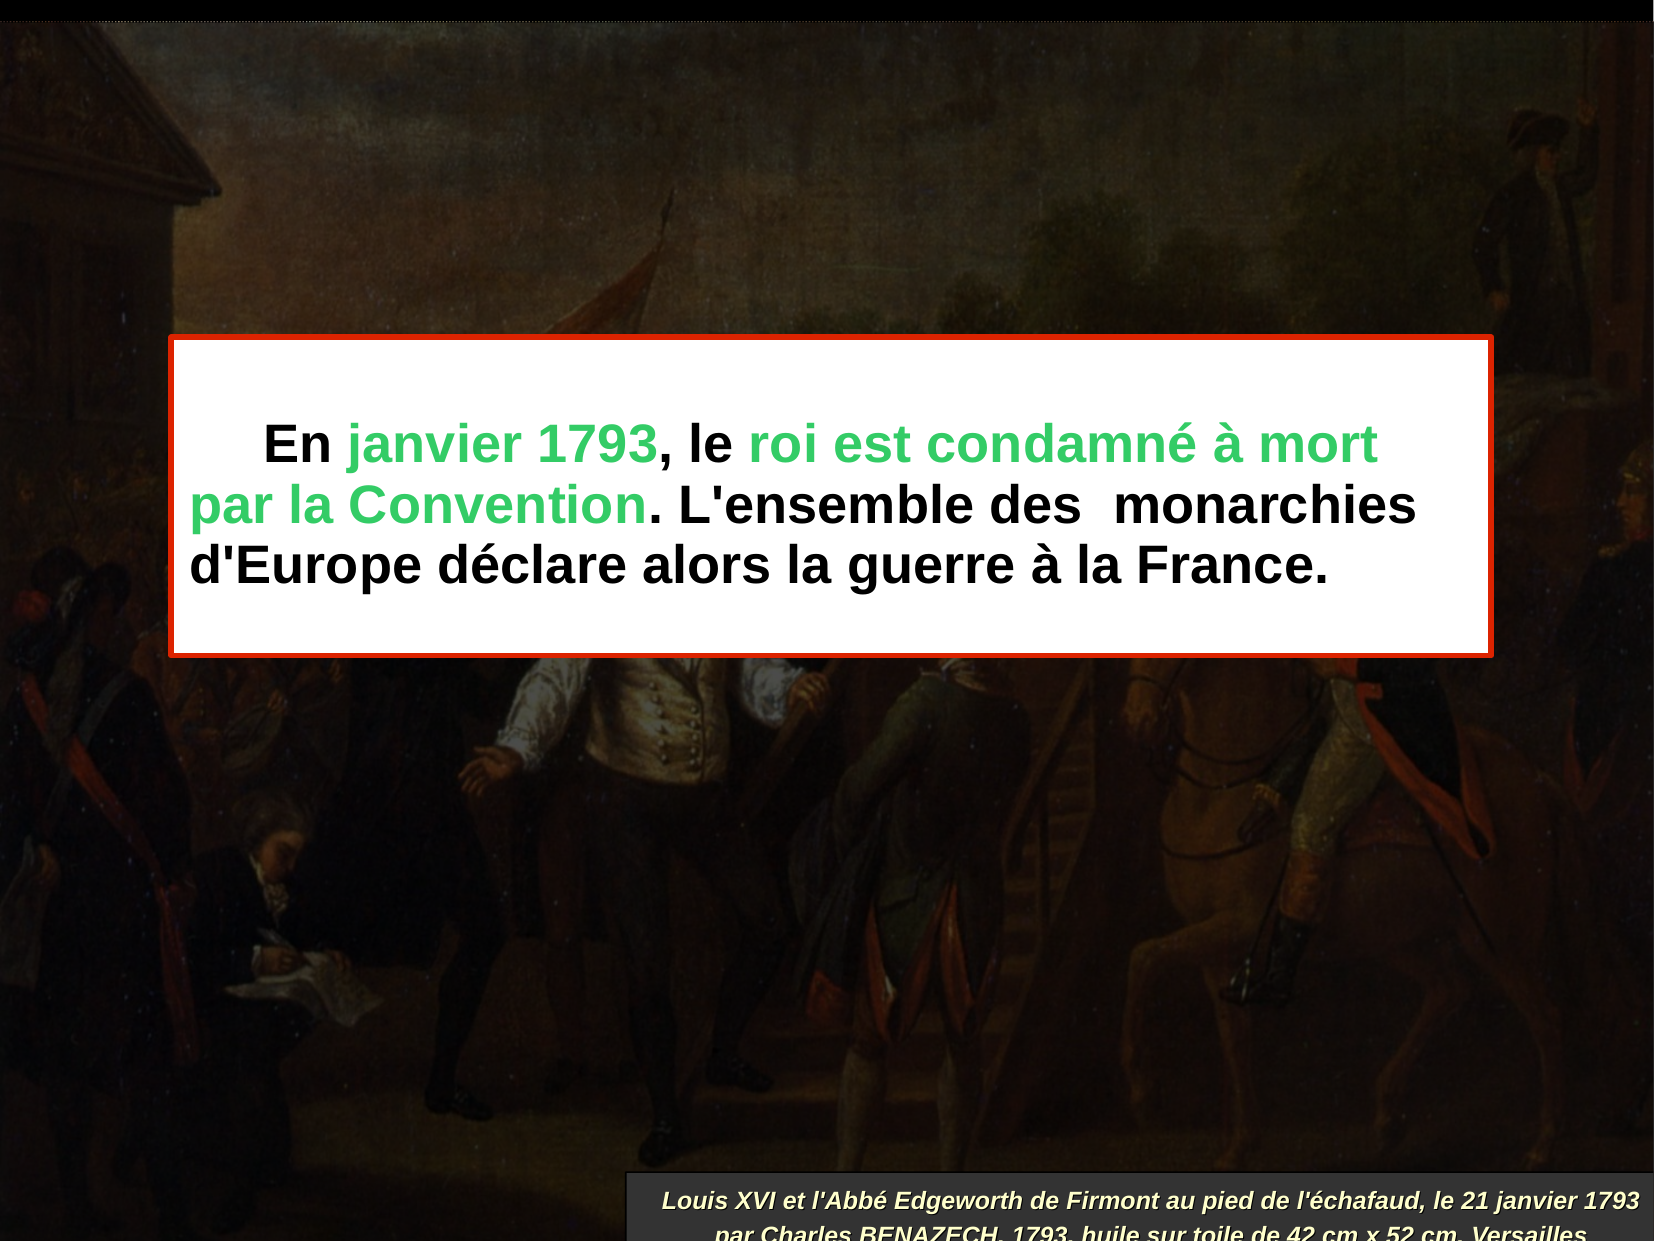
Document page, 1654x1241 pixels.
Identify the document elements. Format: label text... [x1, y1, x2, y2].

text_box Louis XVI et l'Abbé Edgeworth de Firmont au pied de l'échafaud, le 21 janvier 1793 par Charles BENAZECH, 1793, huile sur toile de 42 cm x 52 cm, Versailles [625, 1172, 1654, 1241]
text_box [0, 21, 1654, 1241]
text_box En janvier 1793, le roi est condamné à mort par la Convention. L'ensemble des monarchies d'Europe déclare alors la guerre à la France. [174, 406, 1452, 604]
